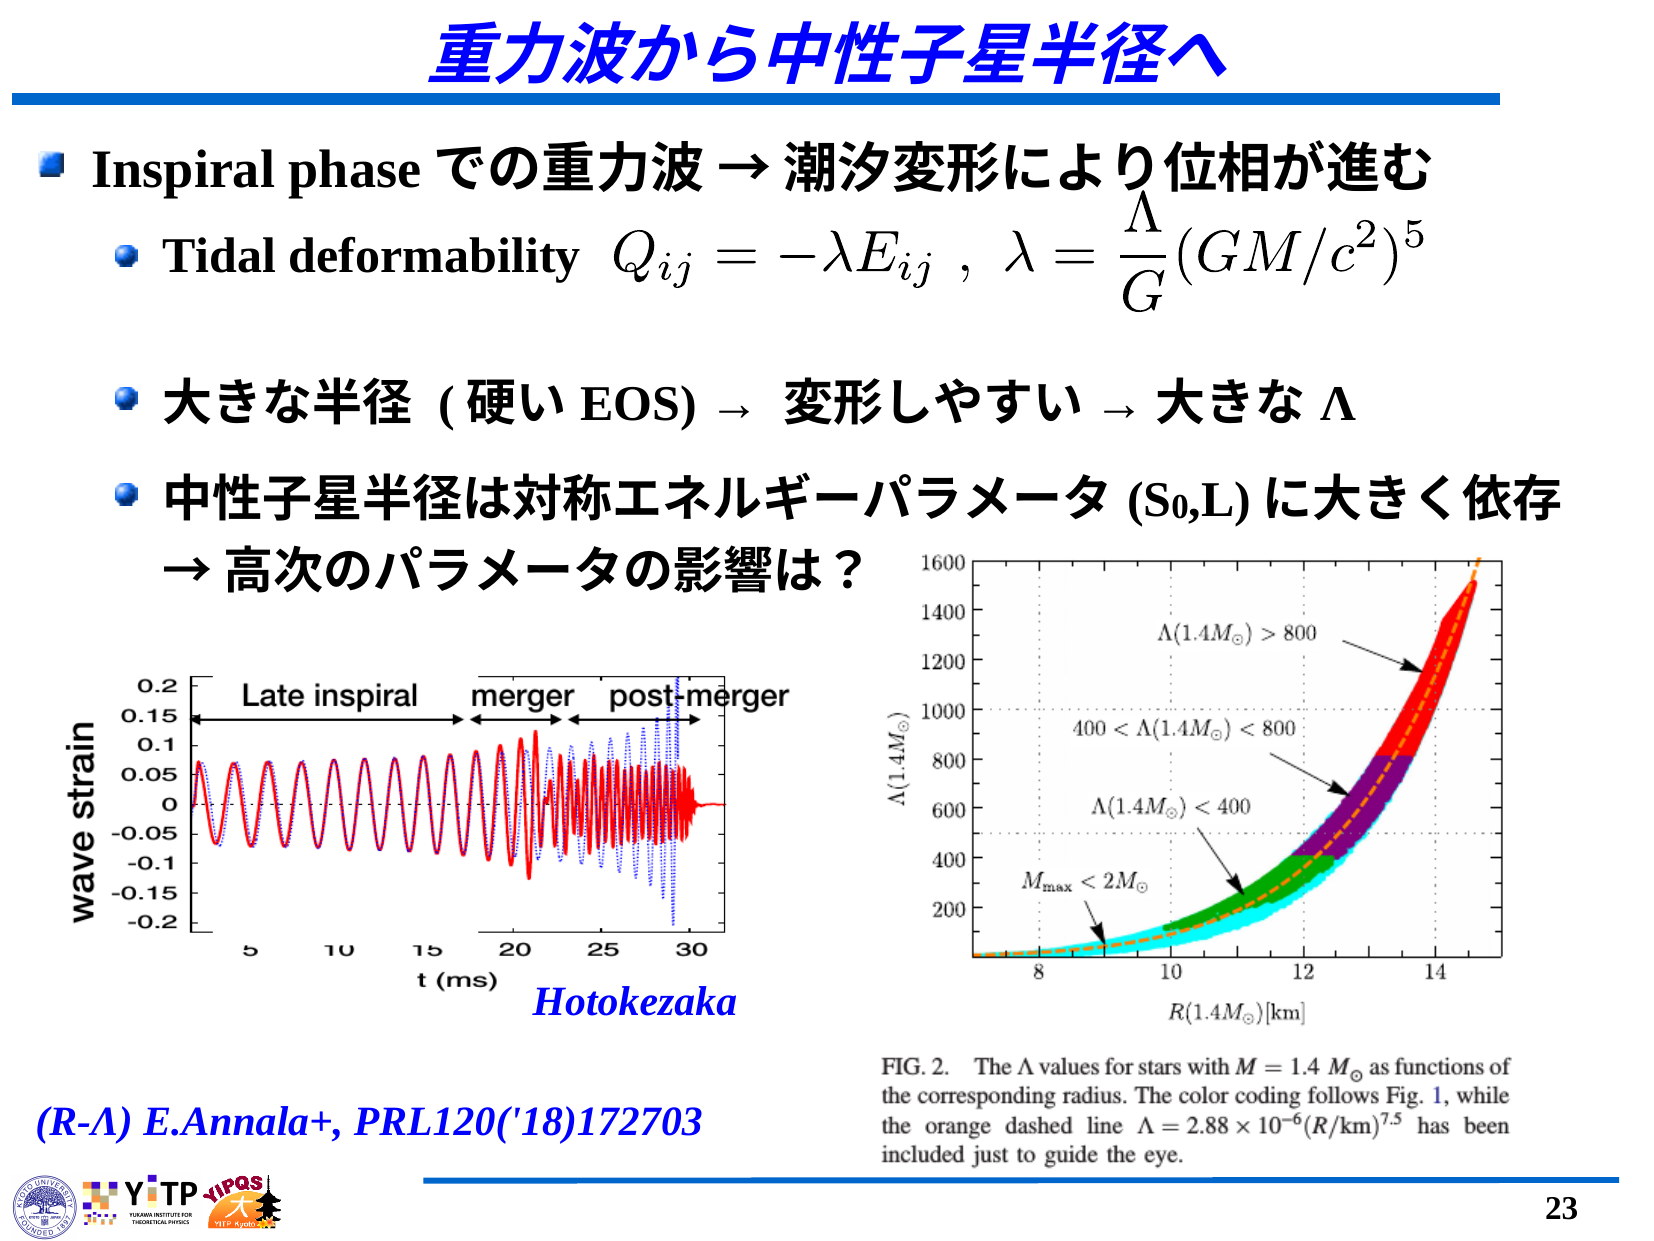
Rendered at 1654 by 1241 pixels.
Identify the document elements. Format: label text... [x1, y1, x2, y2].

list Inspiral phaseでの重力波 → 潮汐変形により位相が進む Tidal deformability 大きな半径 (硬いEOS) → 変形しやすい → 大きなΛ 中性子星半径は対称エネルギーパラメータ(S0,L)に大きく依存 → 高次のパラメータの影響は？ [20, 124, 1621, 1137]
text_box [611, 190, 1426, 313]
picture [11, 1170, 281, 1241]
text_box Hotokezaka [532, 978, 758, 1039]
title 重力波から中性子星半径へ [0, 0, 1654, 99]
picture [51, 660, 801, 995]
picture [862, 1137, 1515, 1173]
text_box (R-Λ) E.Annala+, PRL120('18)172703 [35, 1098, 721, 1146]
